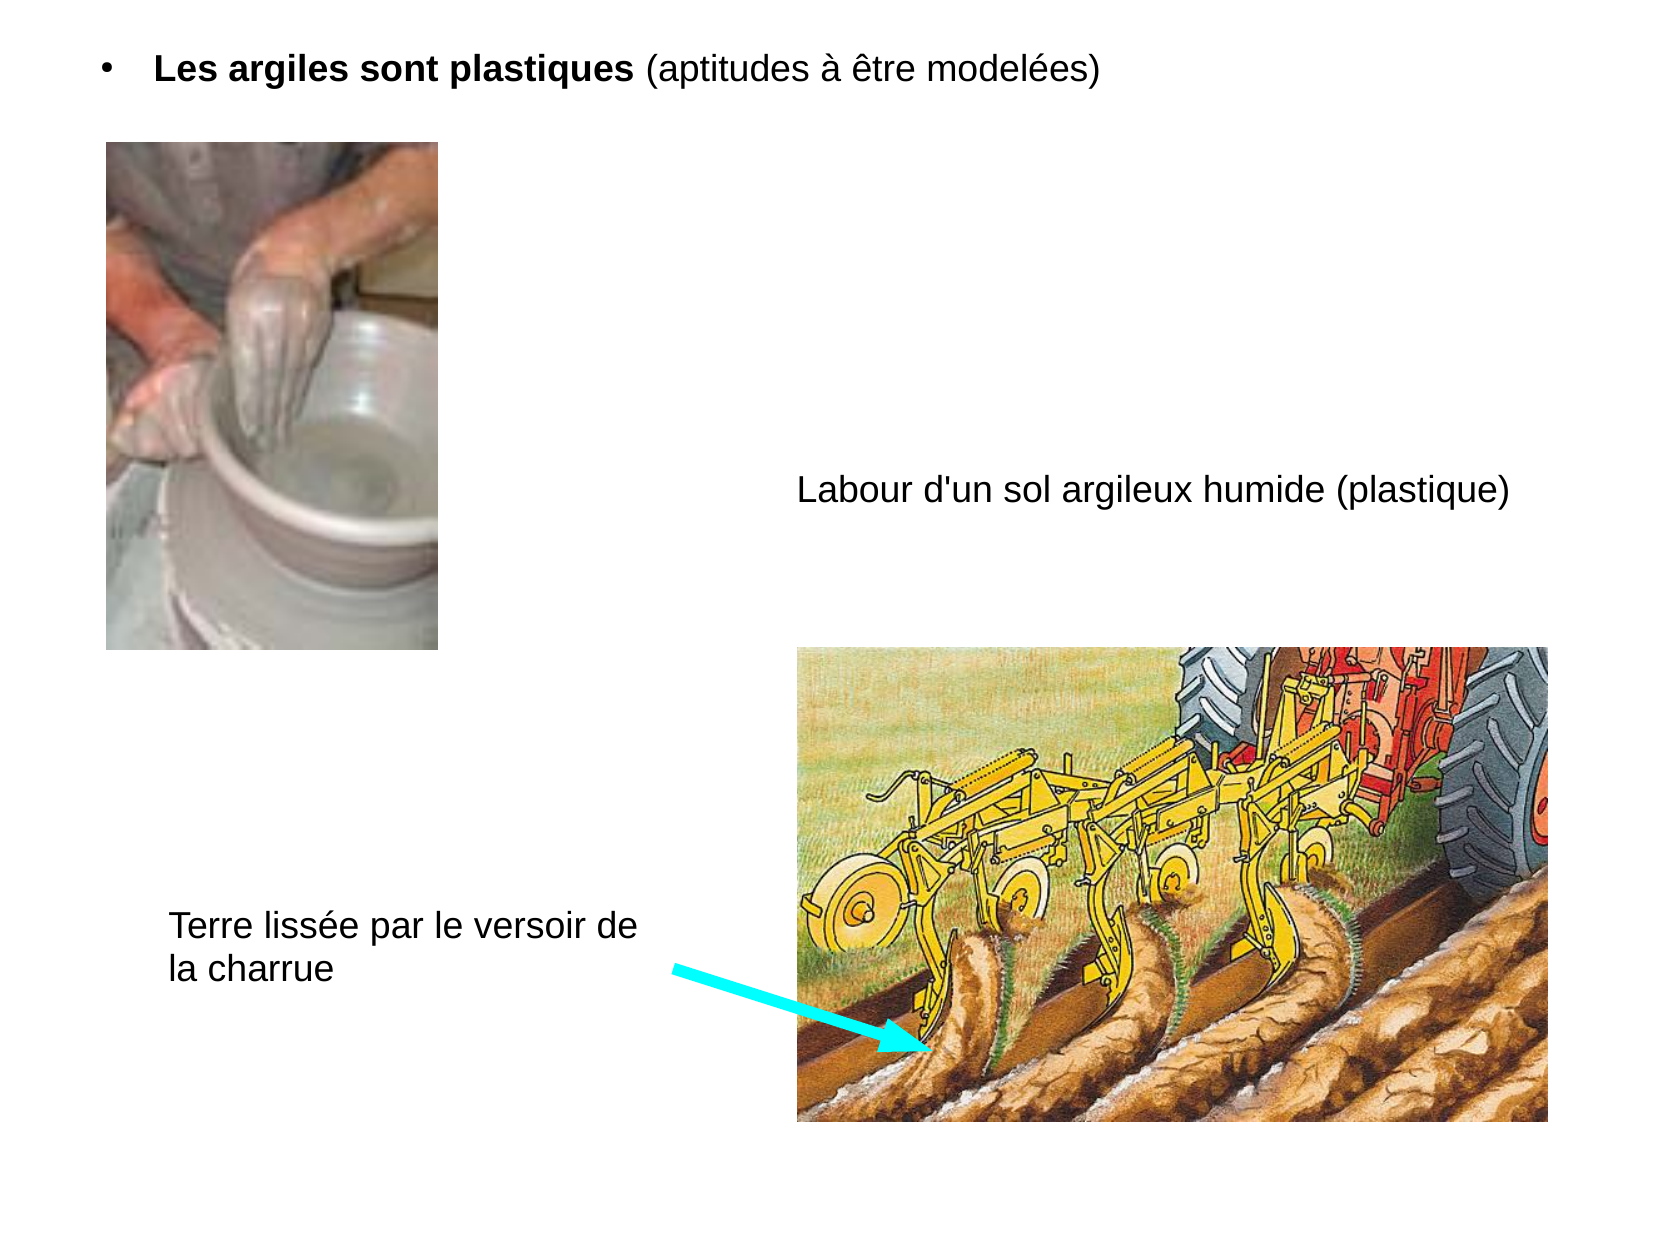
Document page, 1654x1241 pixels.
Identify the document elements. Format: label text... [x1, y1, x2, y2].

text_box Terre lissée par le versoir de la charrue [153, 897, 662, 997]
picture [106, 142, 438, 650]
picture [797, 647, 1548, 1123]
list Les argiles sont plastiques (aptitudes à être modelées) [82, 47, 1538, 1010]
text_box Labour d'un sol argileux humide (plastique) [781, 460, 1538, 518]
